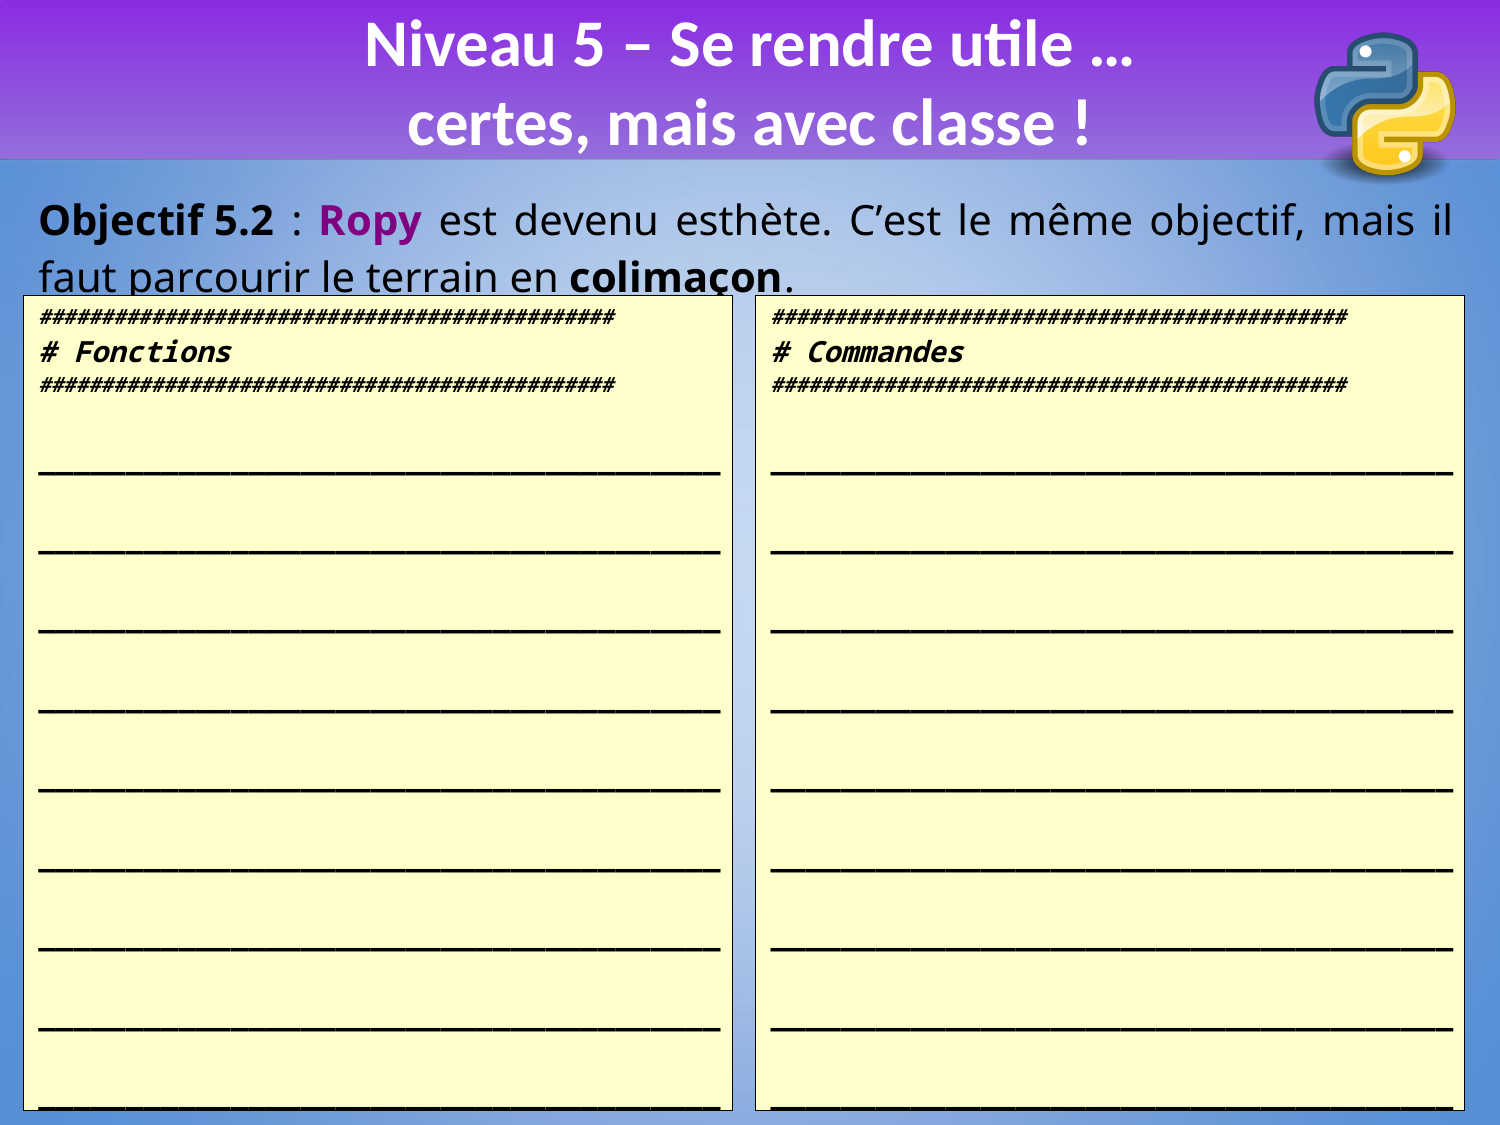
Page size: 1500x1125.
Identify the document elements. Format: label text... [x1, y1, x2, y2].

text_box ############################################## # Fonctions ############################################## _______________________________________ _______________________________________ _______________________________________ _______________________________________ _______________________________________ _______________________________________ _______________________________________ _______________________________________ _______________________________________ _______________________________________ _______________________________________ _______________________________________ [23, 295, 733, 1111]
text_box ############################################## # Commandes ############################################## _______________________________________ _______________________________________ _______________________________________ _______________________________________ _______________________________________ _______________________________________ _______________________________________ _______________________________________ _______________________________________ _______________________________________ _______________________________________ _______________________________________ [755, 295, 1465, 1111]
picture [0, 29, 1500, 1125]
text_box Niveau 5 – Se rendre utile … certes, mais avec classe ! [0, 0, 1500, 159]
text_box Objectif 5.2 : Ropy est devenu esthète. C’est le même objectif, mais il faut parcourir le terrain en colimaçon. [23, 183, 1469, 282]
